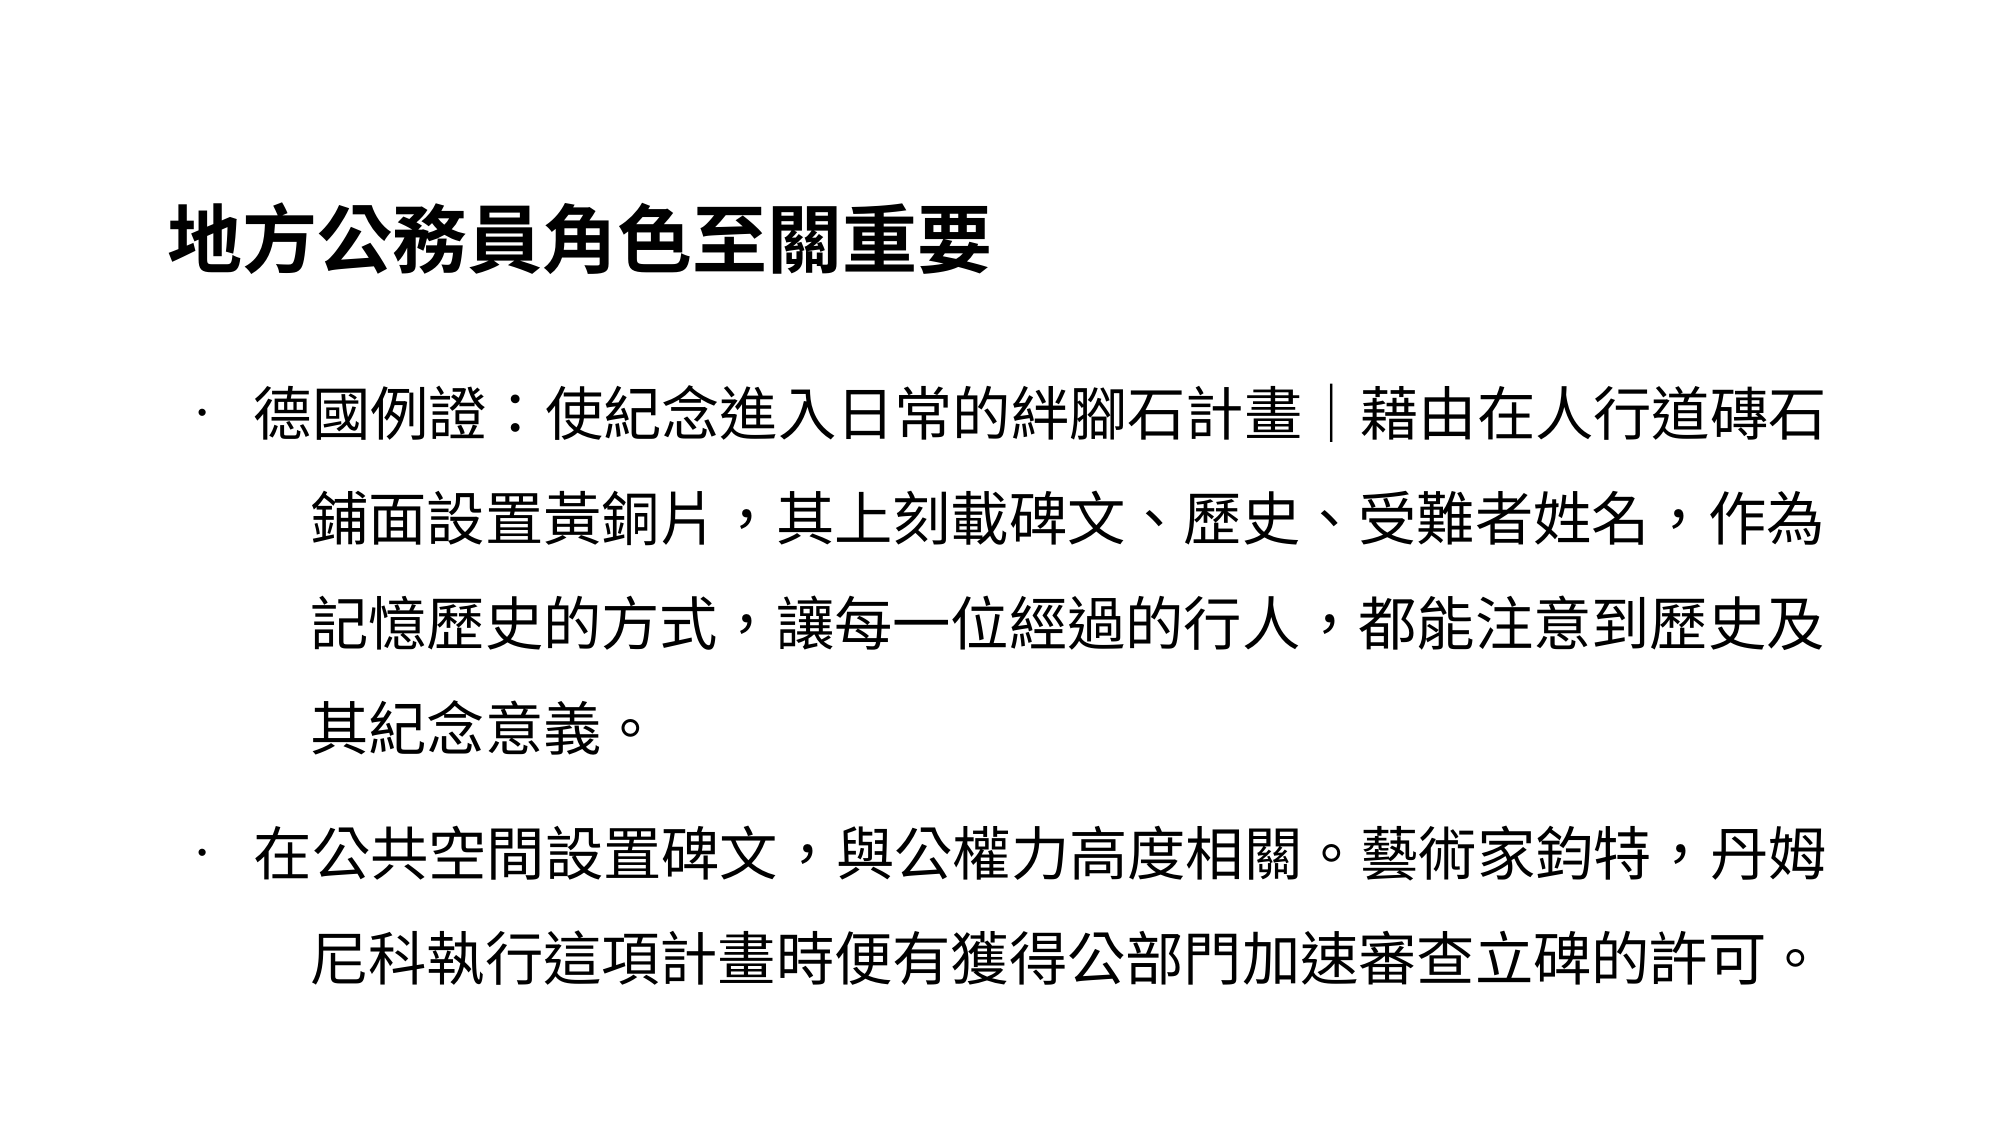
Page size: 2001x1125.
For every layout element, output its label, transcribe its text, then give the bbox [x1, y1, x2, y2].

list 德國例證：使紀念進入日常的絆腳石計畫｜藉由在人行道磚石鋪面設置黃銅片，其上刻載碑文、歷史、受難者姓名，作為記憶歷史的方式，讓每一位經過的行人，都能注意到歷史及其紀念意義。 在公共空間設置碑文，與公權力高度相關。藝術家鈞特，丹姆尼科執行這項計畫時便有獲得公部門加速審查立碑的許可。 [145, 335, 1855, 1076]
title 地方公務員角色至關重要 [152, 194, 1692, 294]
